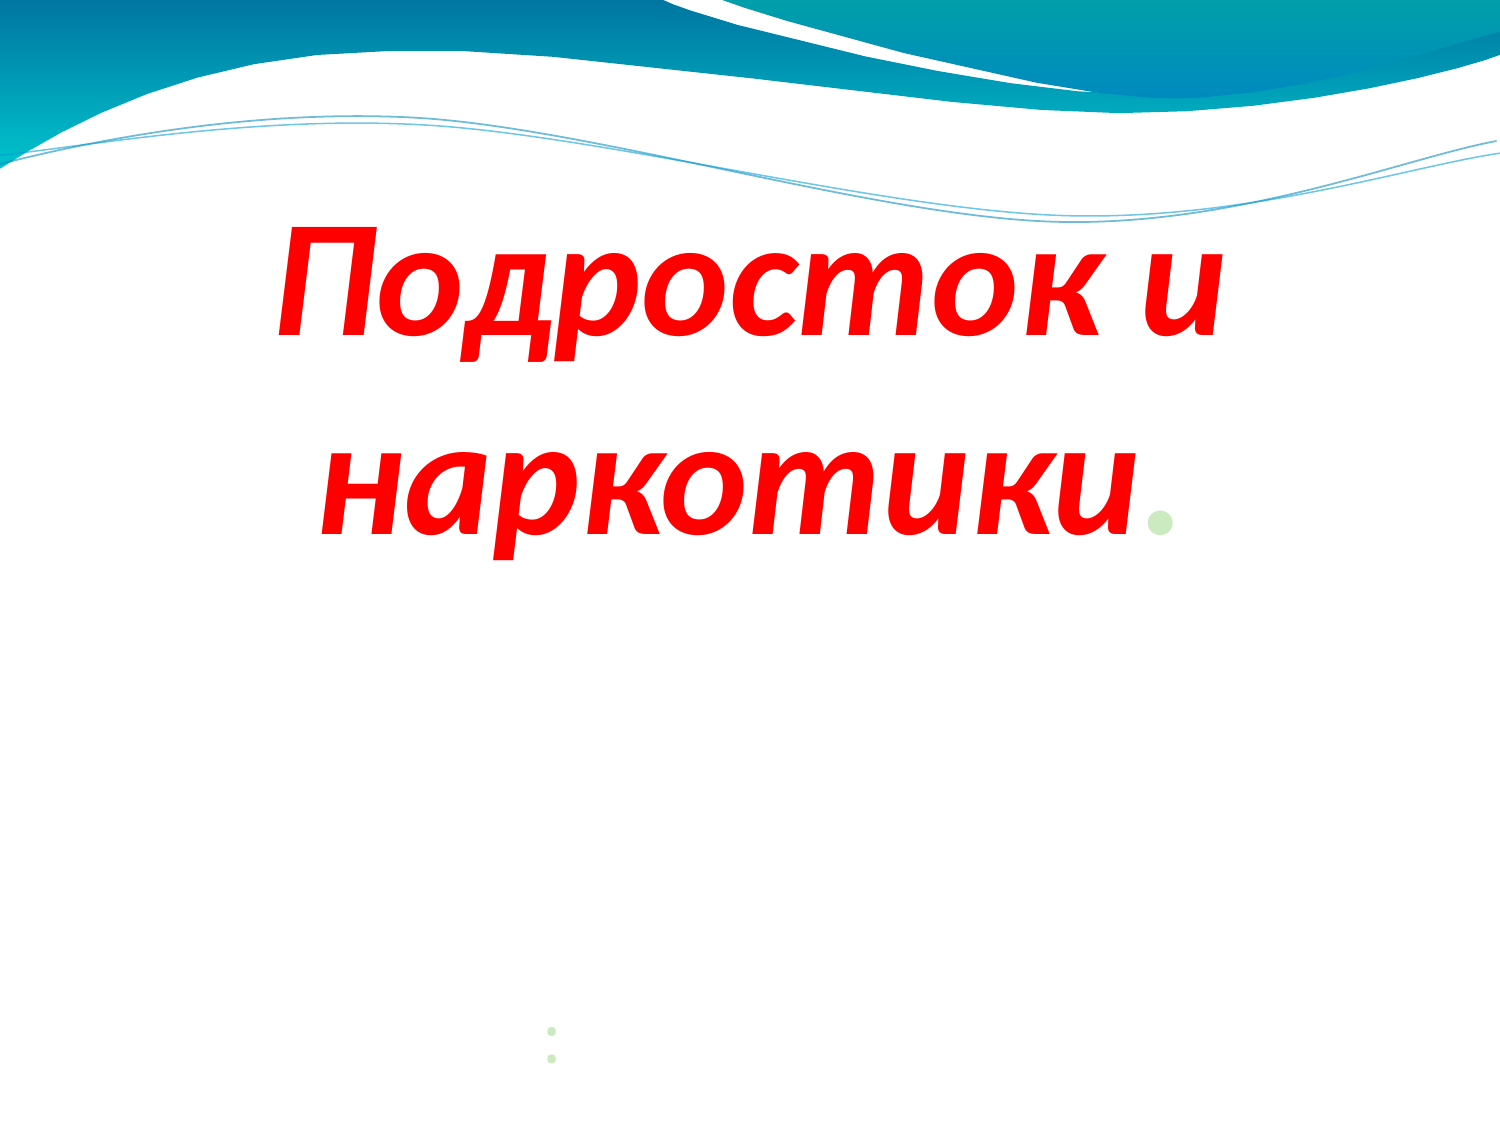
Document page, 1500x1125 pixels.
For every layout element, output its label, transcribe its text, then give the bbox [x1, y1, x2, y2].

title Подросток и наркотики. [53, 160, 1448, 513]
text_box : [527, 984, 577, 1091]
